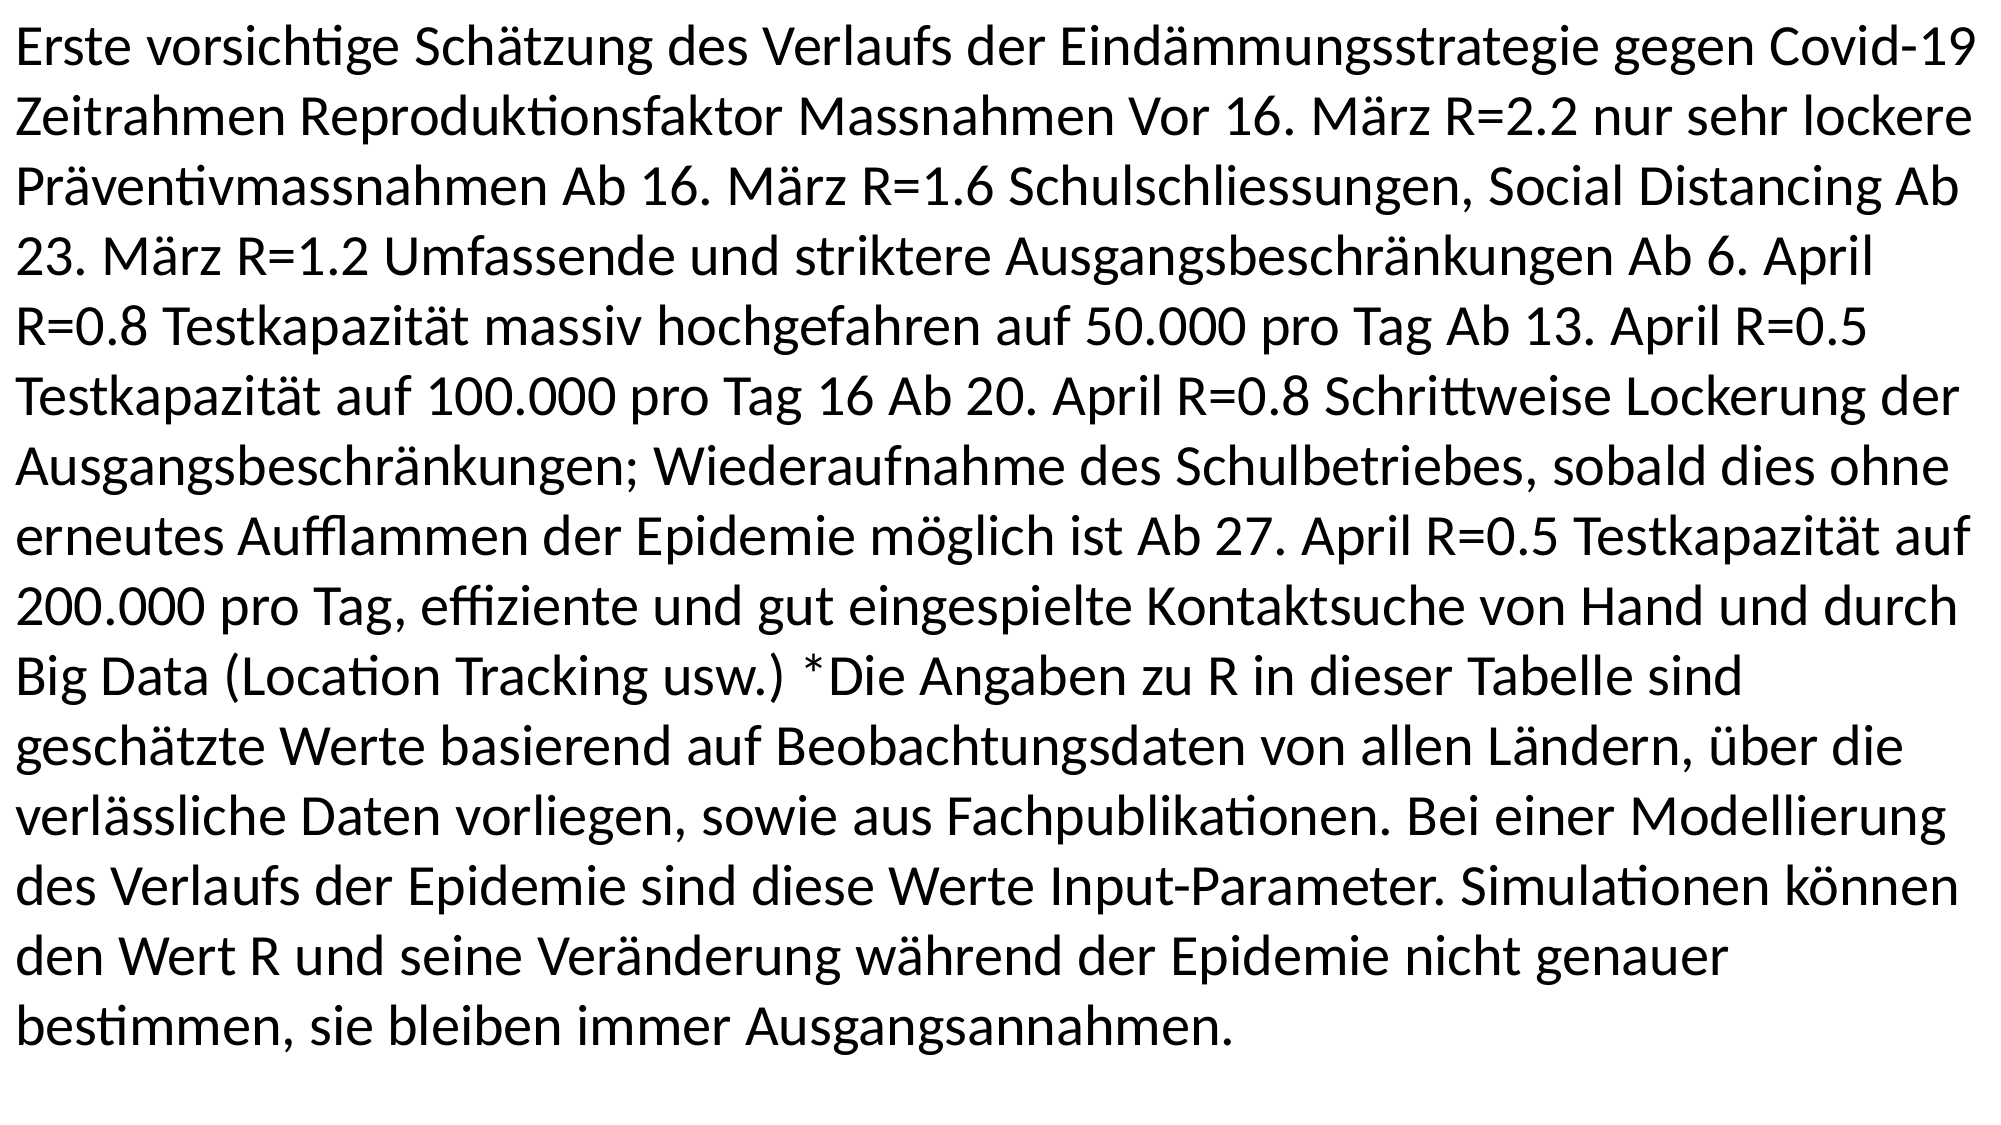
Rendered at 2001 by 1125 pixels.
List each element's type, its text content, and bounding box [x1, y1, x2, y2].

text_box Erste vorsichtige Schätzung des Verlaufs der Eindämmungsstrategie gegen Covid-19 Zeitrahmen Reproduktionsfaktor Massnahmen Vor 16. März R=2.2 nur sehr lockere Präventivmassnahmen Ab 16. März R=1.6 Schulschliessungen, Social Distancing Ab 23. März R=1.2 Umfassende und striktere Ausgangsbeschränkungen Ab 6. April R=0.8 Testkapazität massiv hochgefahren auf 50.000 pro Tag Ab 13. April R=0.5 Testkapazität auf 100.000 pro Tag 16 Ab 20. April R=0.8 Schrittweise Lockerung der Ausgangsbeschränkungen; Wiederaufnahme des Schulbetriebes, sobald dies ohne erneutes Aufflammen der Epidemie möglich ist Ab 27. April R=0.5 Testkapazität auf 200.000 pro Tag, effiziente und gut eingespielte Kontaktsuche von Hand und durch Big Data (Location Tracking usw.) *Die Angaben zu R in dieser Tabelle sind geschätzte Werte basierend auf Beobachtungsdaten von allen Ländern, über die verlässliche Daten vorliegen, sowie aus Fachpublikationen. Bei einer Modellierung des Verlaufs der Epidemie sind diese Werte Input-Parameter. Simulationen können den Wert R und seine Veränderung während der Epidemie nicht genauer bestimmen, sie bleiben immer Ausgangsannahmen. [0, 0, 2000, 1076]
